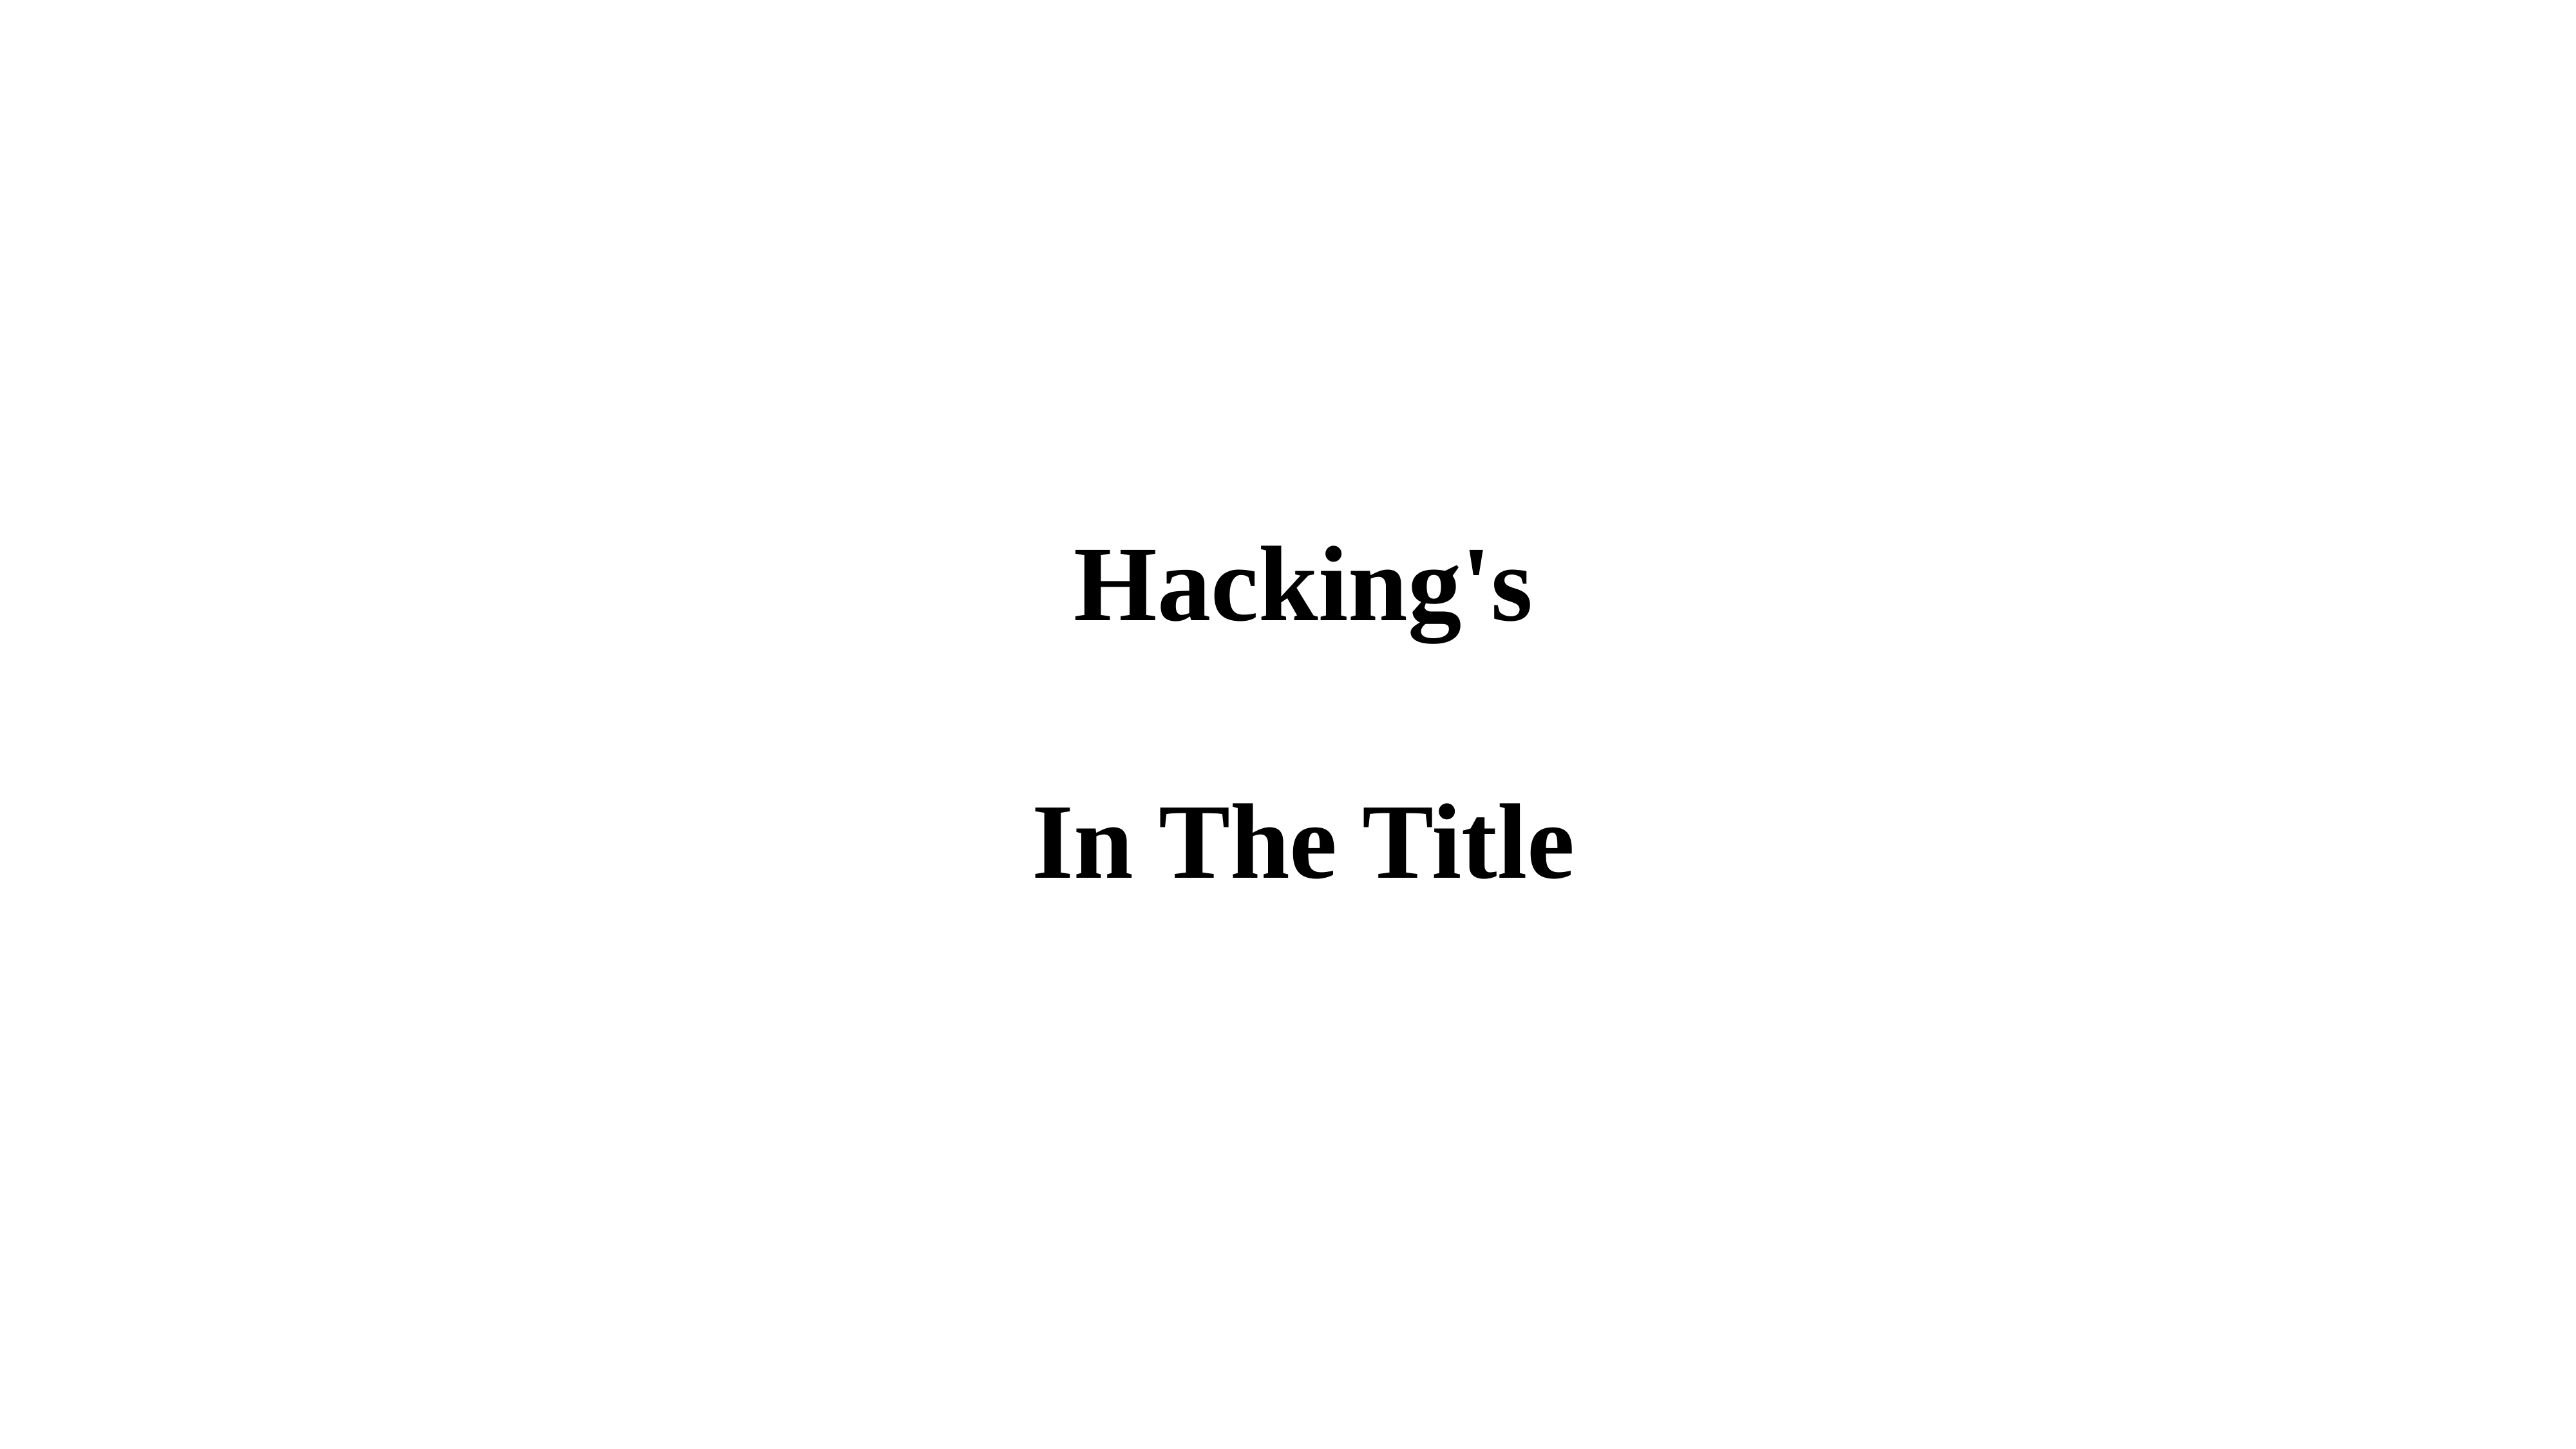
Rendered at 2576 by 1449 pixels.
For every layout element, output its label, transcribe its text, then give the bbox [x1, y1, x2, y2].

title Hacking's In The Title [509, 355, 2099, 1058]
